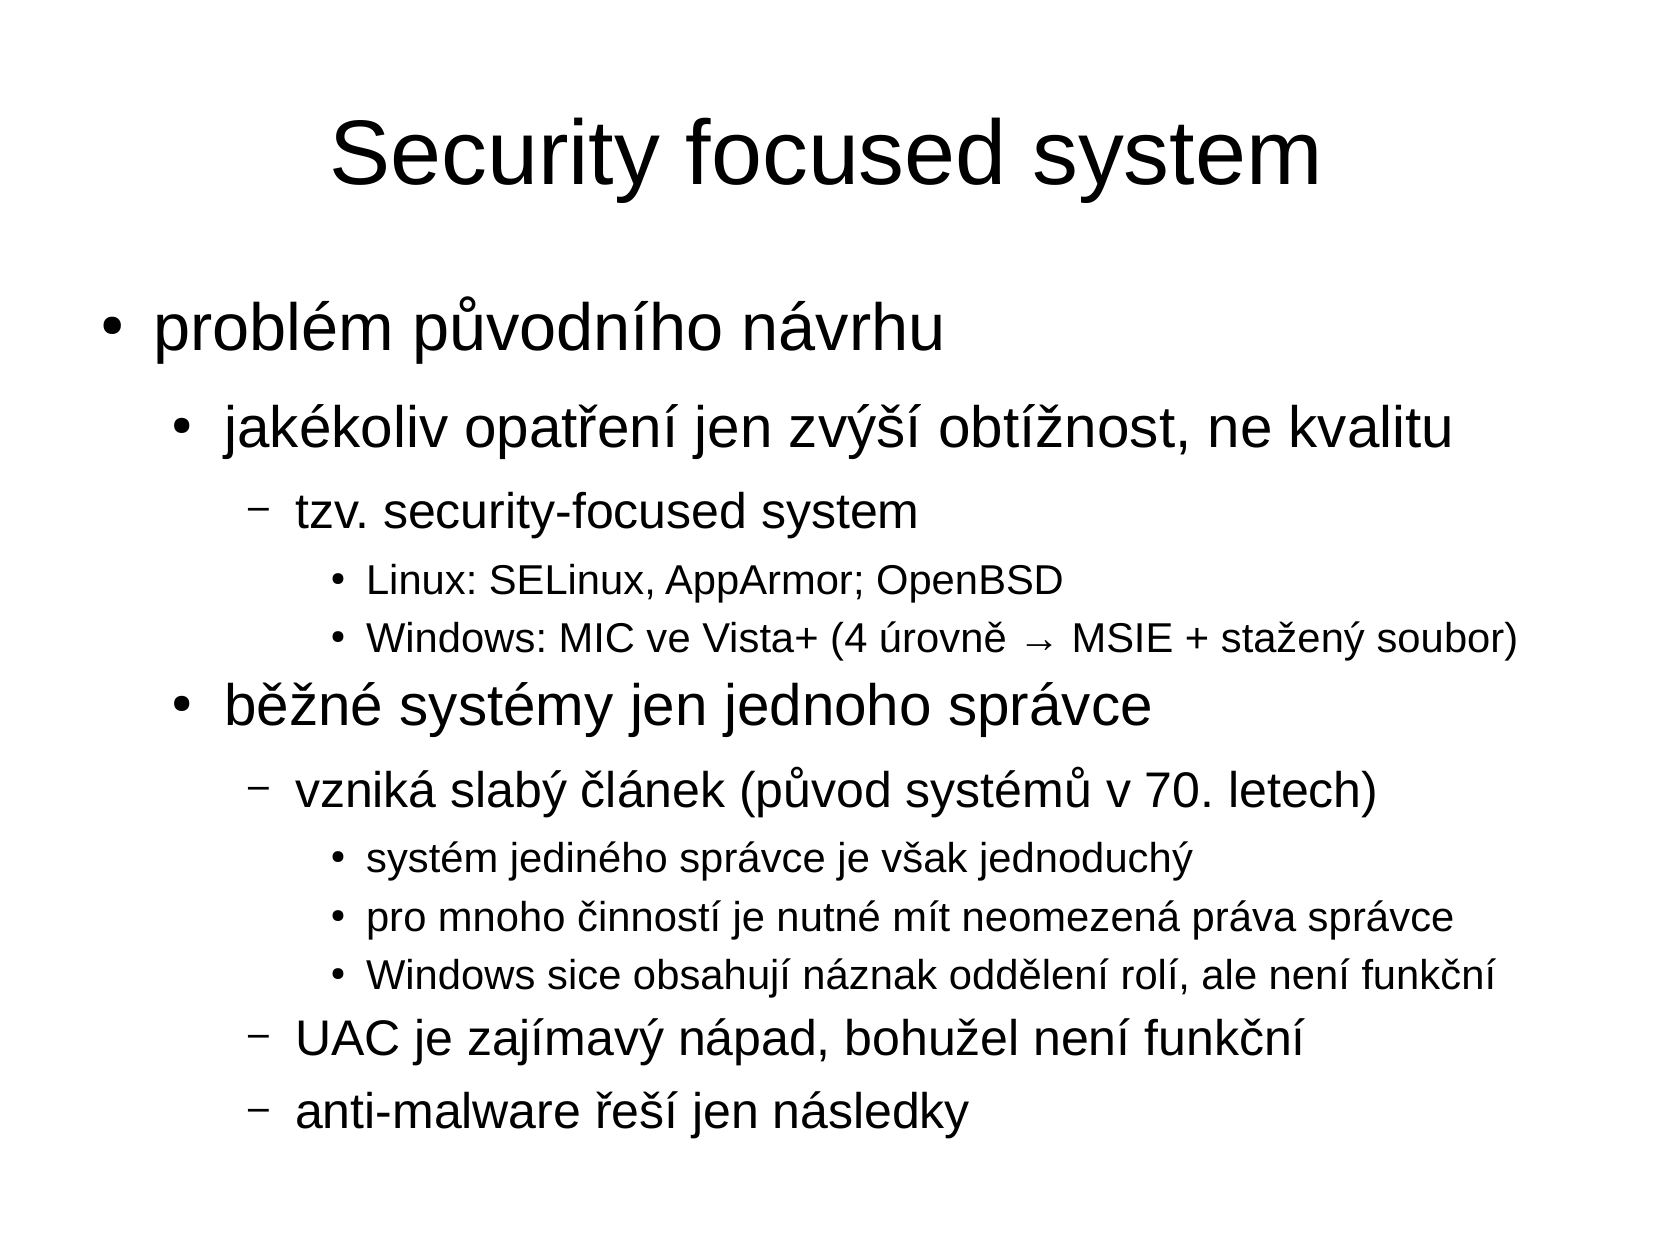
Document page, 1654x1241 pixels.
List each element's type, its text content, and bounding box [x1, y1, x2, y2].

list problém původního návrhu jakékoliv opatření jen zvýší obtížnost, ne kvalitu tzv. security-focused system Linux: SELinux, AppArmor; OpenBSD Windows: MIC ve Vista+ (4 úrovně → MSIE + stažený soubor) běžné systémy jen jednoho správce vzniká slabý článek (původ systémů v 70. letech) systém jediného správce je však jednoduchý pro mnoho činností je nutné mít neomezená práva správce Windows sice obsahují náznak oddělení rolí, ale není funkční UAC je zajímavý nápad, bohužel není funkční anti-malware řeší jen následky [82, 290, 1571, 1140]
title Security focused system [82, 49, 1571, 257]
